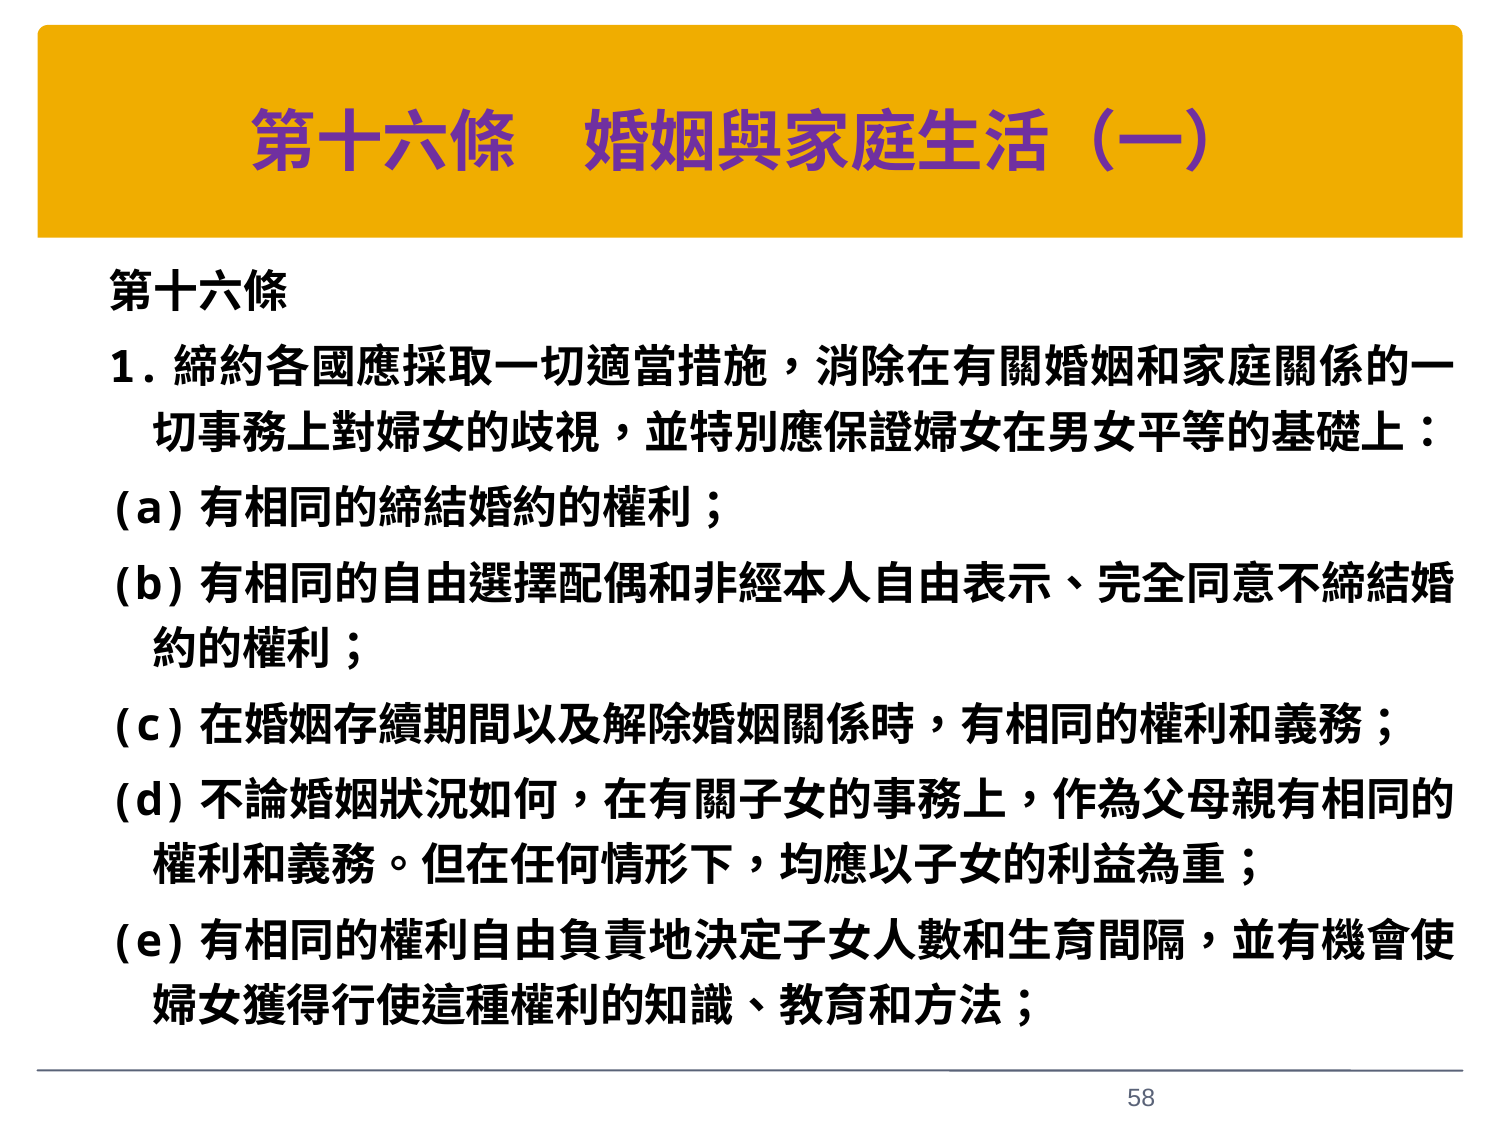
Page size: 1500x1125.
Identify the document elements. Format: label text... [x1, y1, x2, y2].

title 第十六條 婚姻與家庭生活（一） [50, 45, 1451, 233]
text_box <編號> [1112, 1069, 1463, 1123]
list 第十六條 1.締約各國應採取一切適當措施，消除在有關婚姻和家庭關係的一切事務上對婦女的歧視，並特別應保證婦女在男女平等的基礎上： (a)有相同的締結婚約的權利； (b)有相同的自由選擇配偶和非經本人自由表示、完全同意不締結婚約的權利； (c)在婚姻存續期間以及解除婚姻關係時，有相同的權利和義務； (d)不論婚姻狀況如何，在有關子女的事務上，作為父母親有相同的權利和義務。但在任何情形下，均應以子女的利益為重； (e)有相同的權利自由負責地決定子女人數和生育間隔，並有機會使婦女獲得行使這種權利的知識、教育和方法； [50, 243, 1471, 1051]
